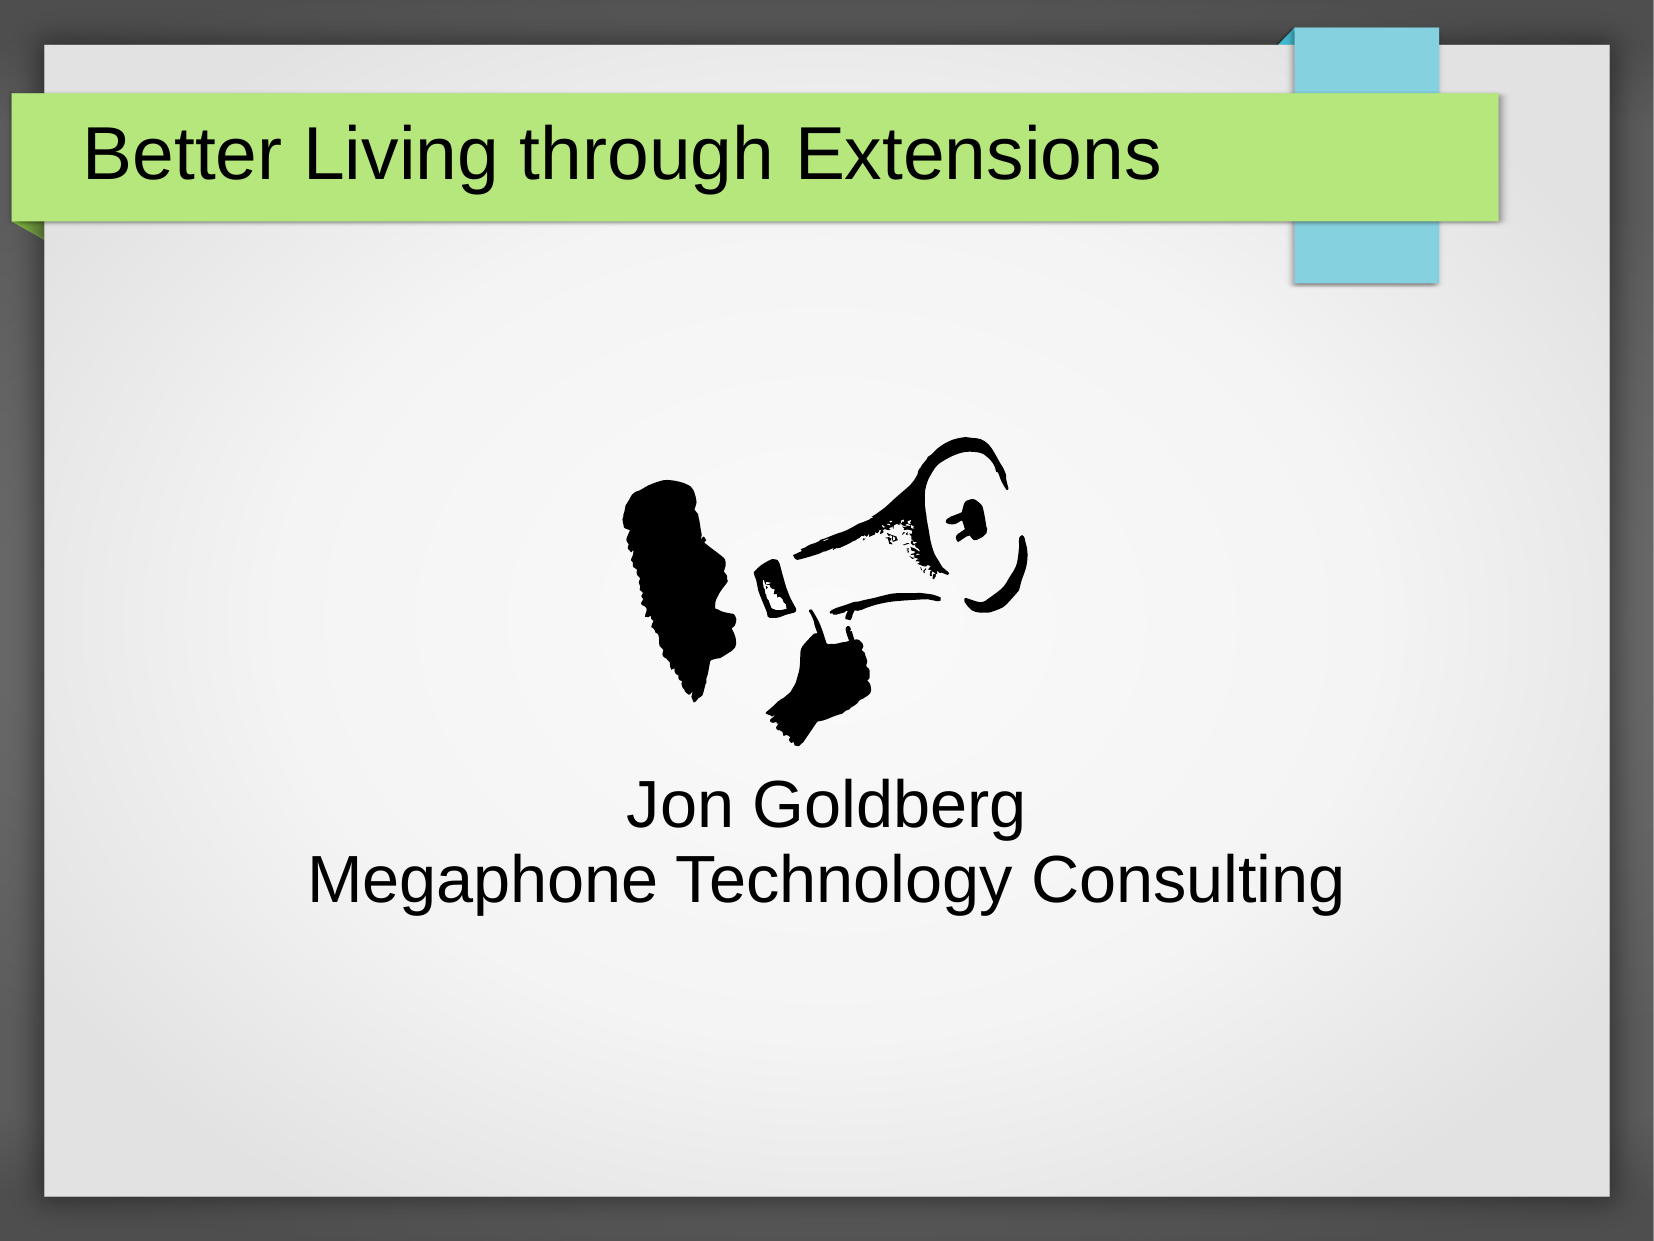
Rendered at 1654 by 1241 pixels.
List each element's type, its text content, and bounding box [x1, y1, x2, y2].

subtitle Jon Goldberg Megaphone Technology Consulting [82, 295, 1571, 1015]
title Better Living through Extensions [82, 94, 1264, 213]
picture [0, 0, 1654, 1241]
